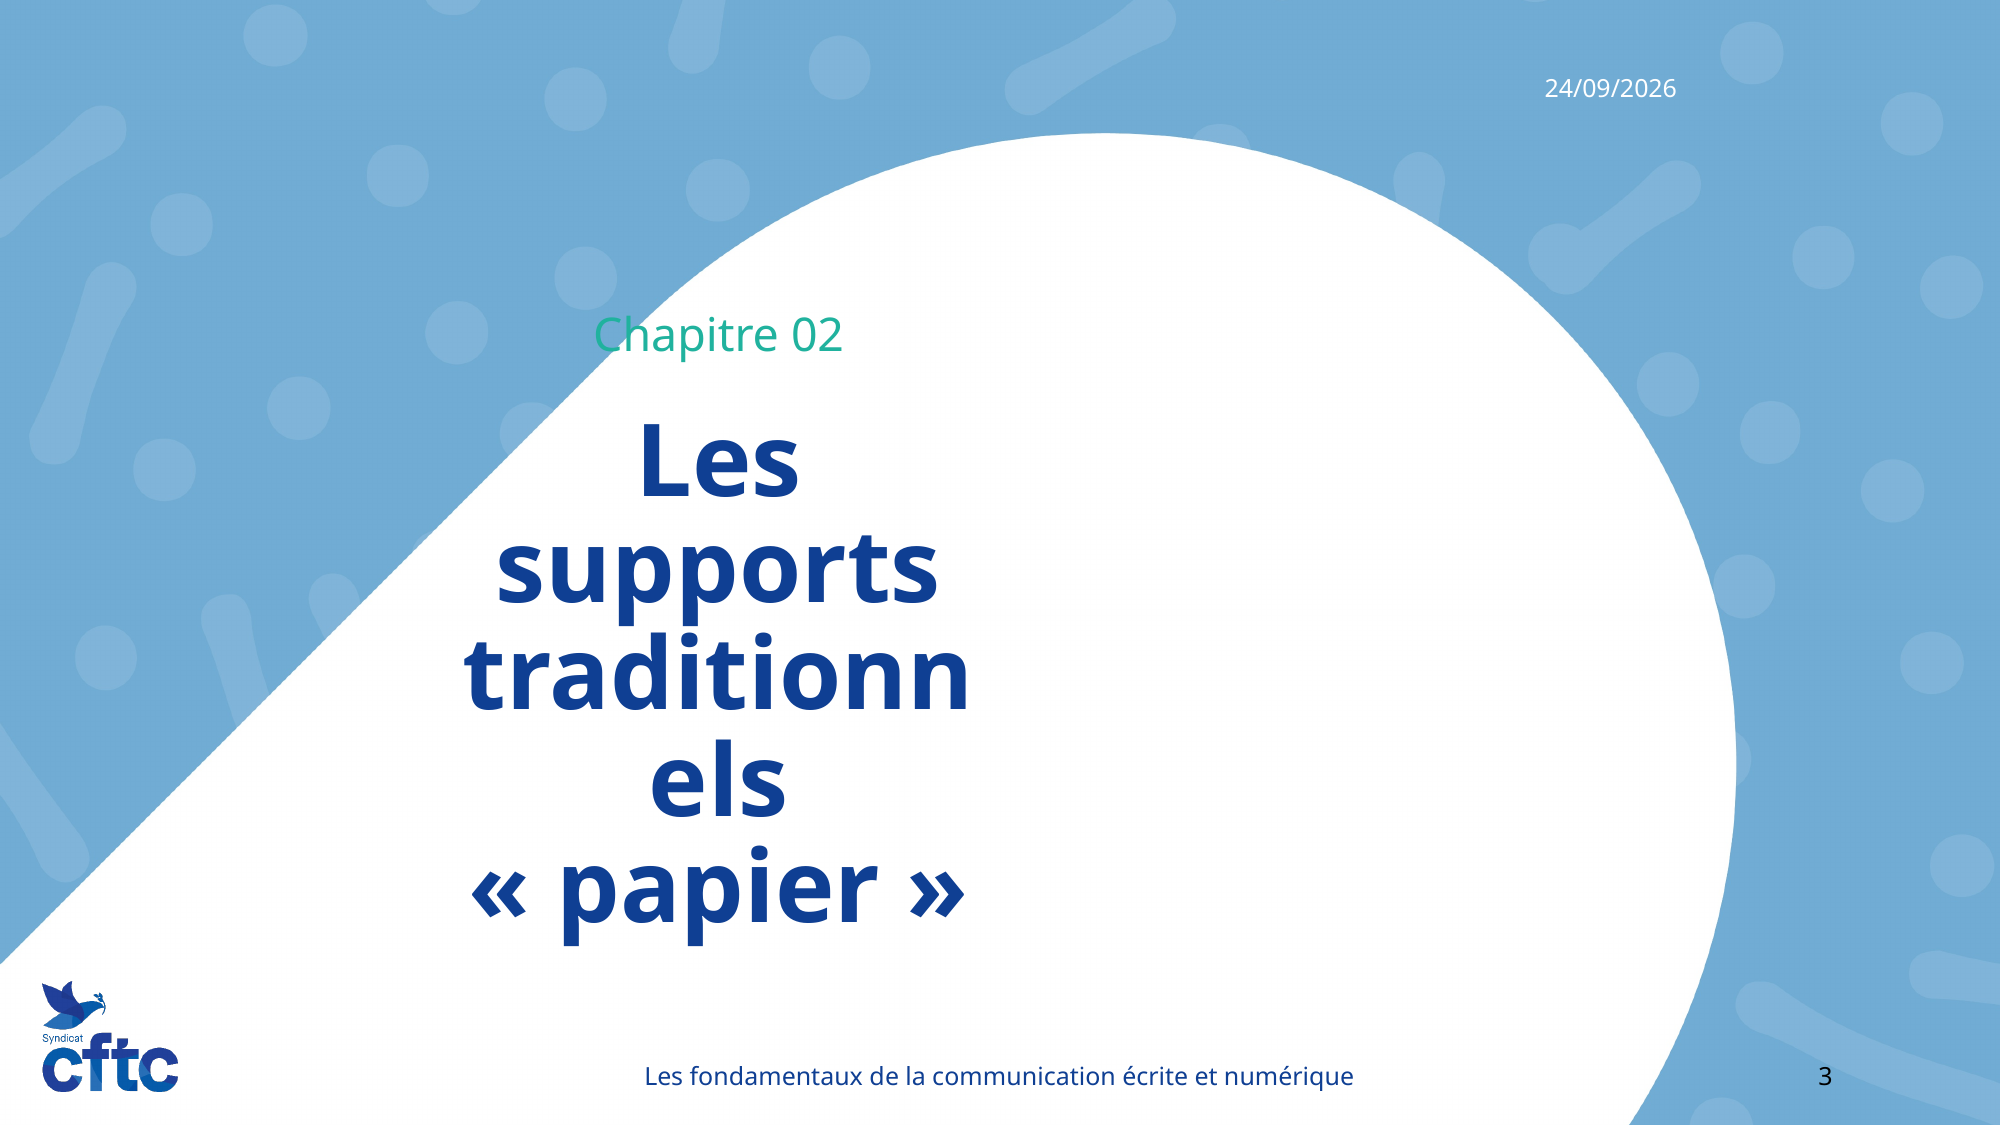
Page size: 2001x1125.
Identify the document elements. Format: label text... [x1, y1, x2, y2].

text_box 8 [1803, 1053, 1940, 1094]
text_box 08/10/2025 [1529, 65, 1947, 126]
text_box Les fondamentaux de la communication écrite et numérique [531, 1060, 1469, 1094]
picture [0, 0, 2000, 1125]
list Chapitre 02 Les supports traditionnels « papier » [446, 310, 991, 954]
